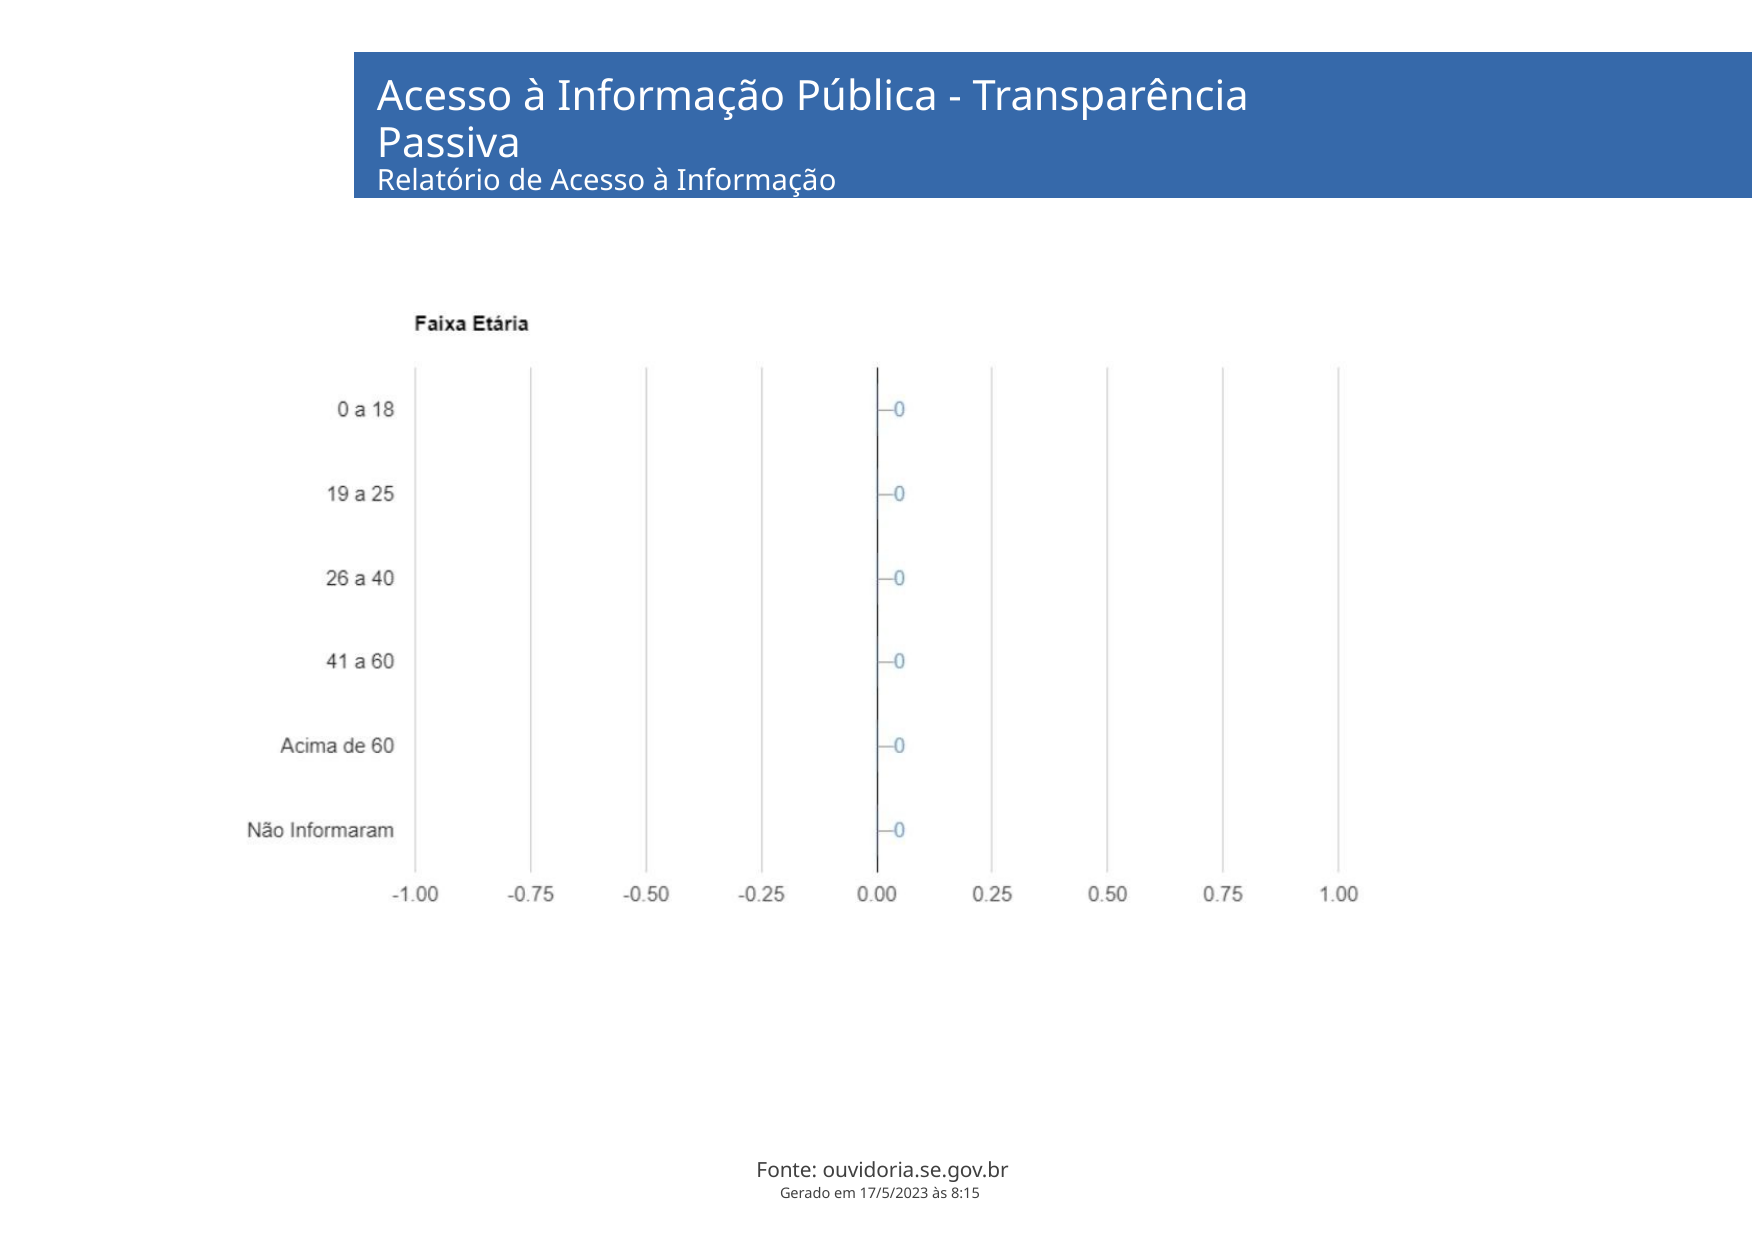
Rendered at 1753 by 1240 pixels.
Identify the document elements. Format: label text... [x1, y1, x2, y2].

text_box Acesso à Informação Pública - Transparência Passiva Relatório de Acesso à Informação EMSETURAbril a Abril de 2023 [376, 72, 1403, 228]
text_box [155, 211, 1599, 1028]
text_box [354, 52, 1752, 198]
text_box Gerado em 17/5/2023 às 8:15 [780, 1184, 999, 1202]
text_box Fonte: ouvidoria.se.gov.br [756, 1158, 1023, 1182]
